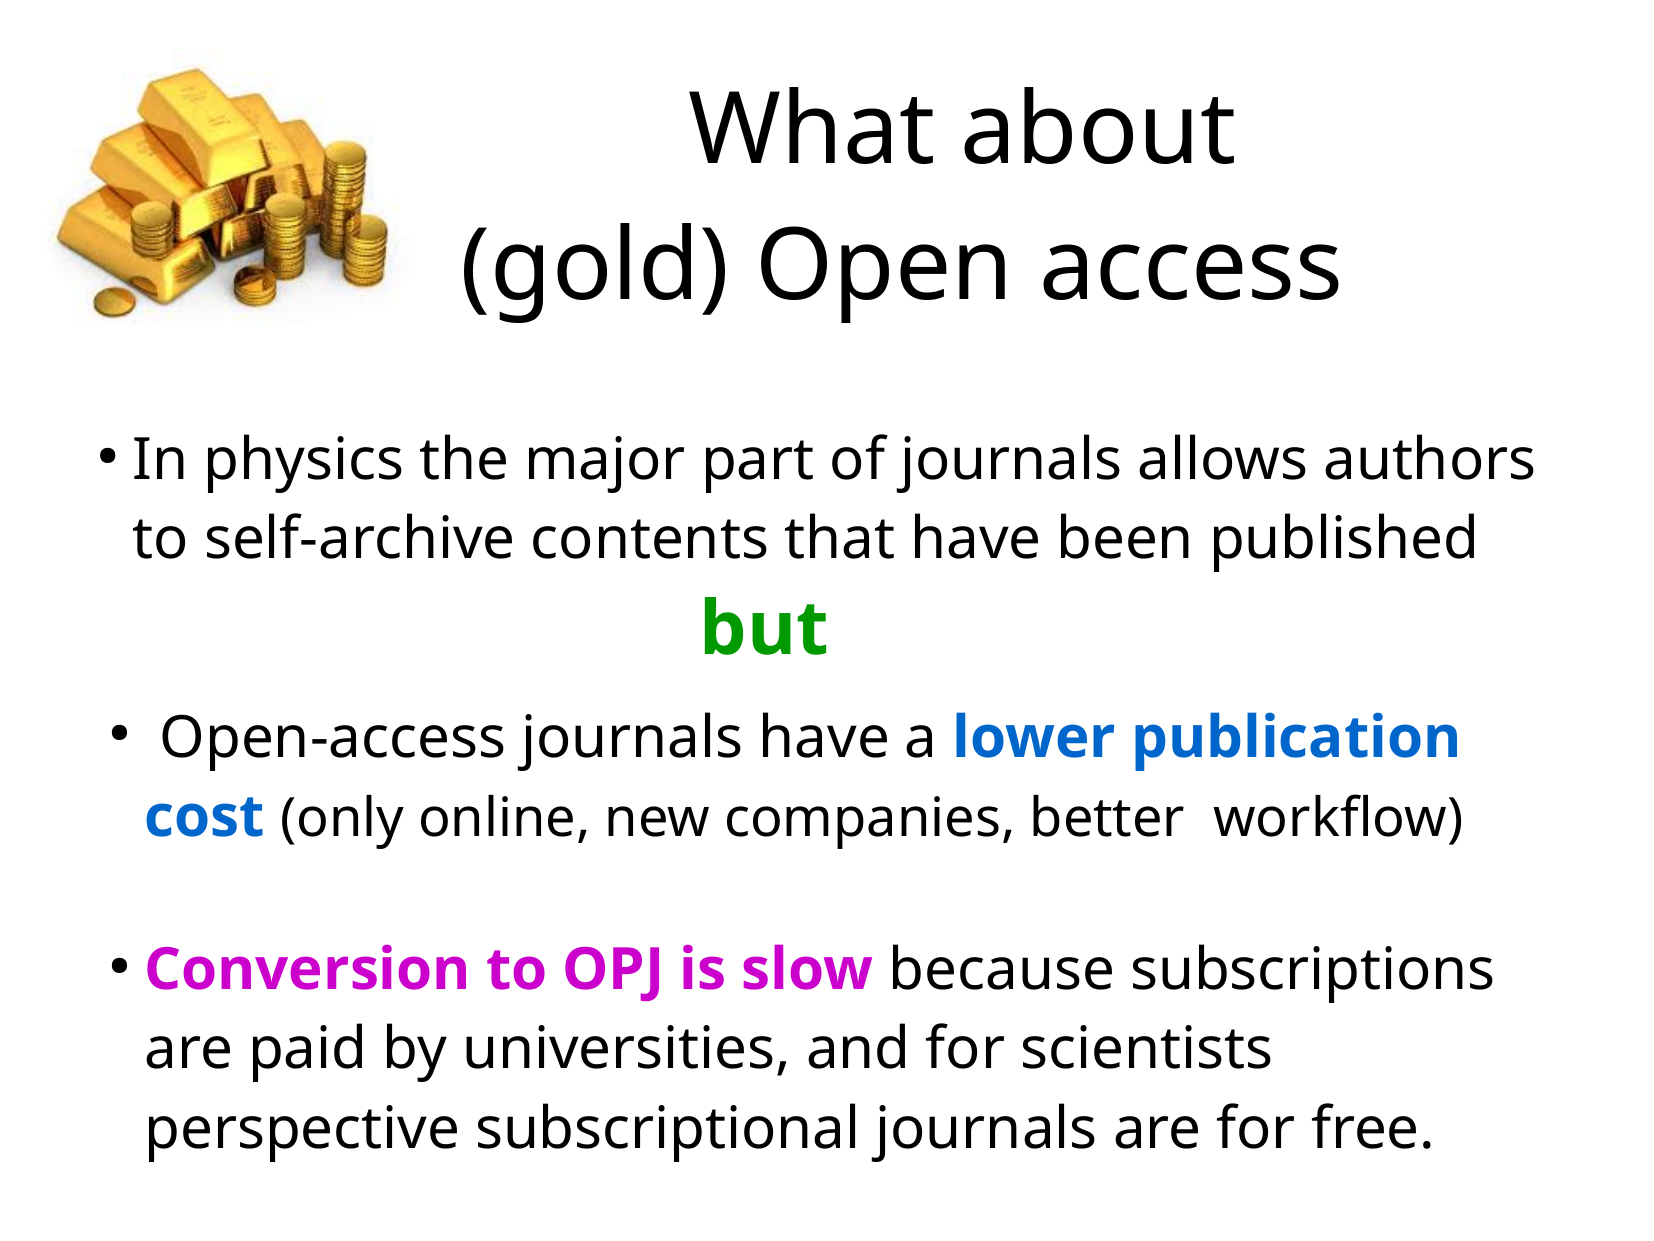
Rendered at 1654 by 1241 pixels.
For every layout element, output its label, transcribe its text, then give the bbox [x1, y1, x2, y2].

picture [23, 48, 441, 345]
text_box What about (gold) Open access [331, 49, 1595, 331]
text_box In physics the major part of journals allows authors to self-archive contents that have been published [82, 330, 1560, 615]
text_box but [685, 566, 847, 686]
text_box Open-access journals have a lower publication cost (only online, new companies, better workflow) Conversion to OPJ is slow because subscriptions are paid by universities, and for scientists perspective subscriptional journals are for free. [94, 608, 1571, 1193]
